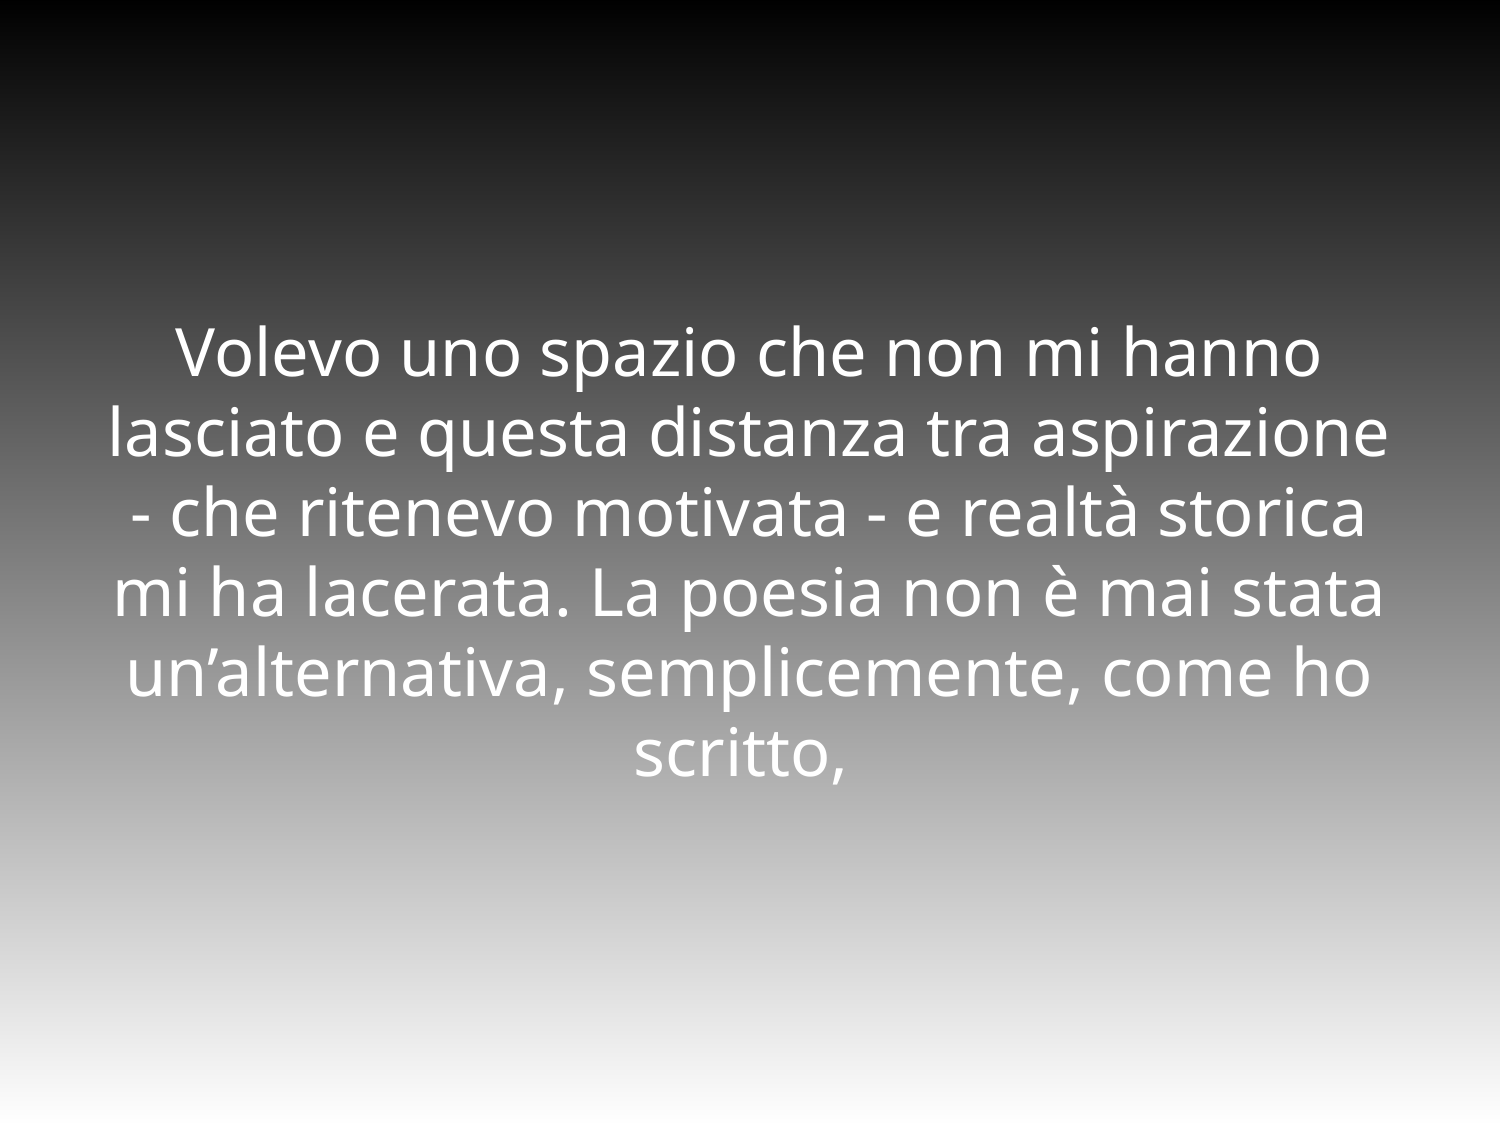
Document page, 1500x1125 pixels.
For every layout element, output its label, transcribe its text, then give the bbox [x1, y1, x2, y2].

list Volevo uno spazio che non mi hanno lasciato e questa distanza tra aspirazione - che ritenevo motivata - e realtà storica mi ha lacerata. La poesia non è mai stata un’alternativa, semplicemente, come ho scritto, [75, 302, 1425, 1083]
